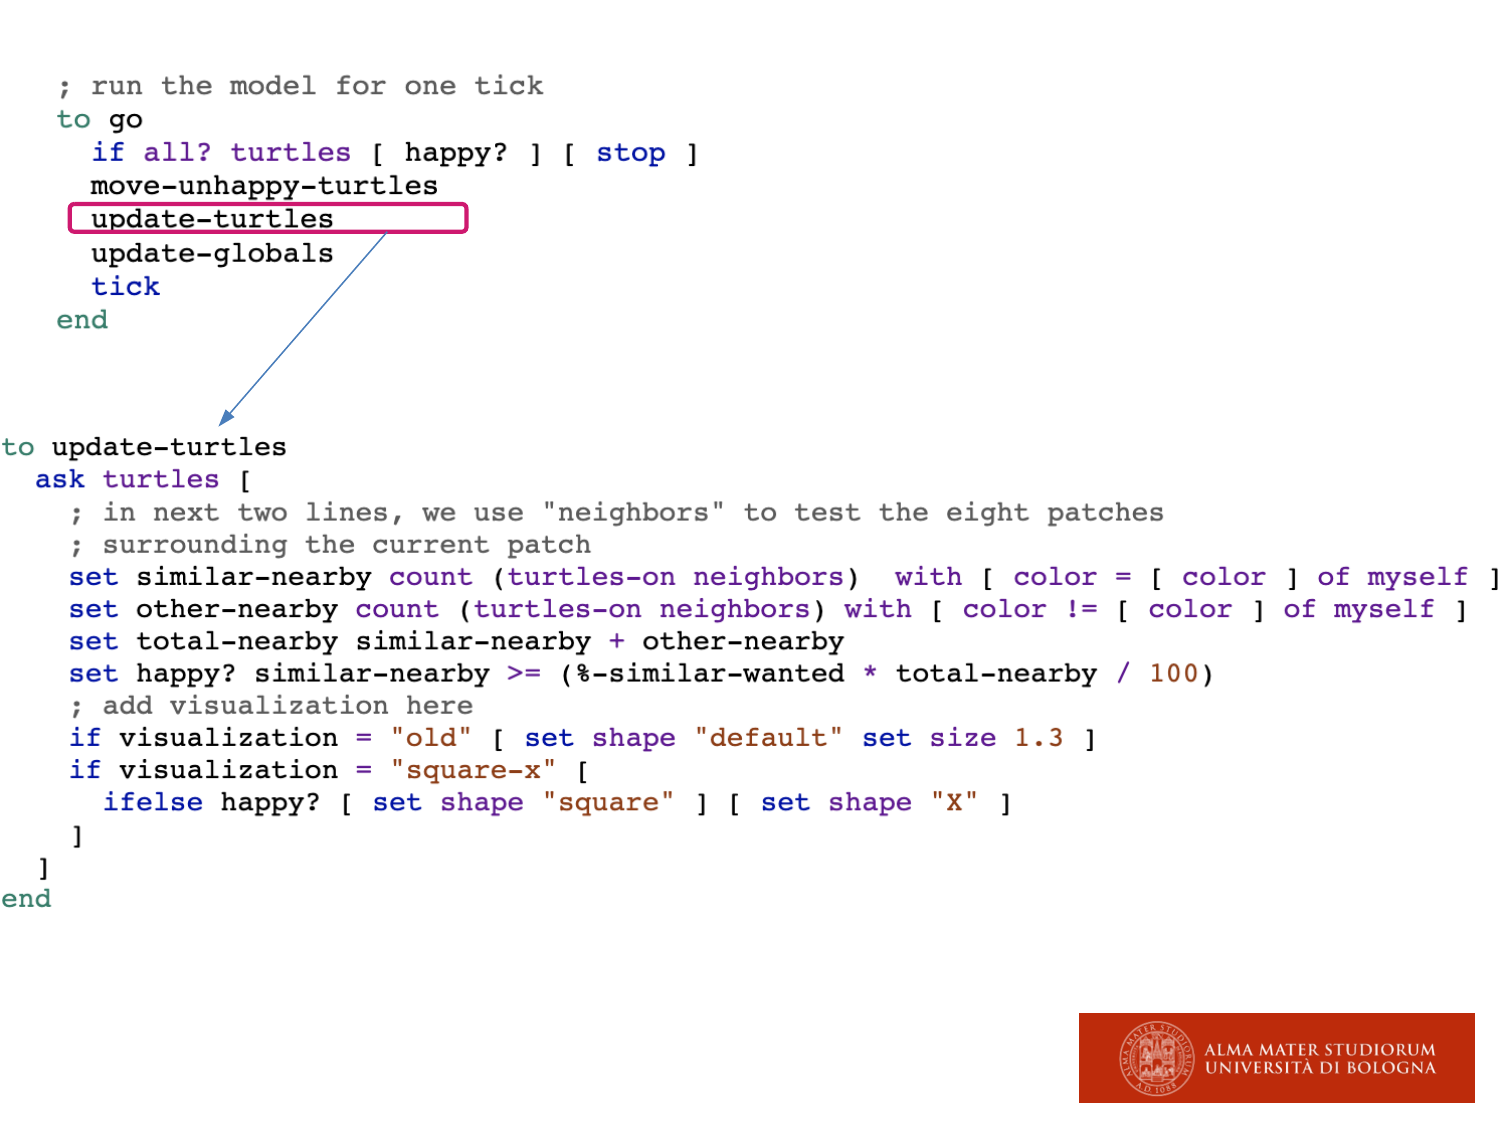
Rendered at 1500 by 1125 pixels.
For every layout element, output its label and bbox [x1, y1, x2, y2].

picture [51, 62, 713, 345]
picture [72, 207, 464, 229]
picture [0, 426, 1500, 922]
